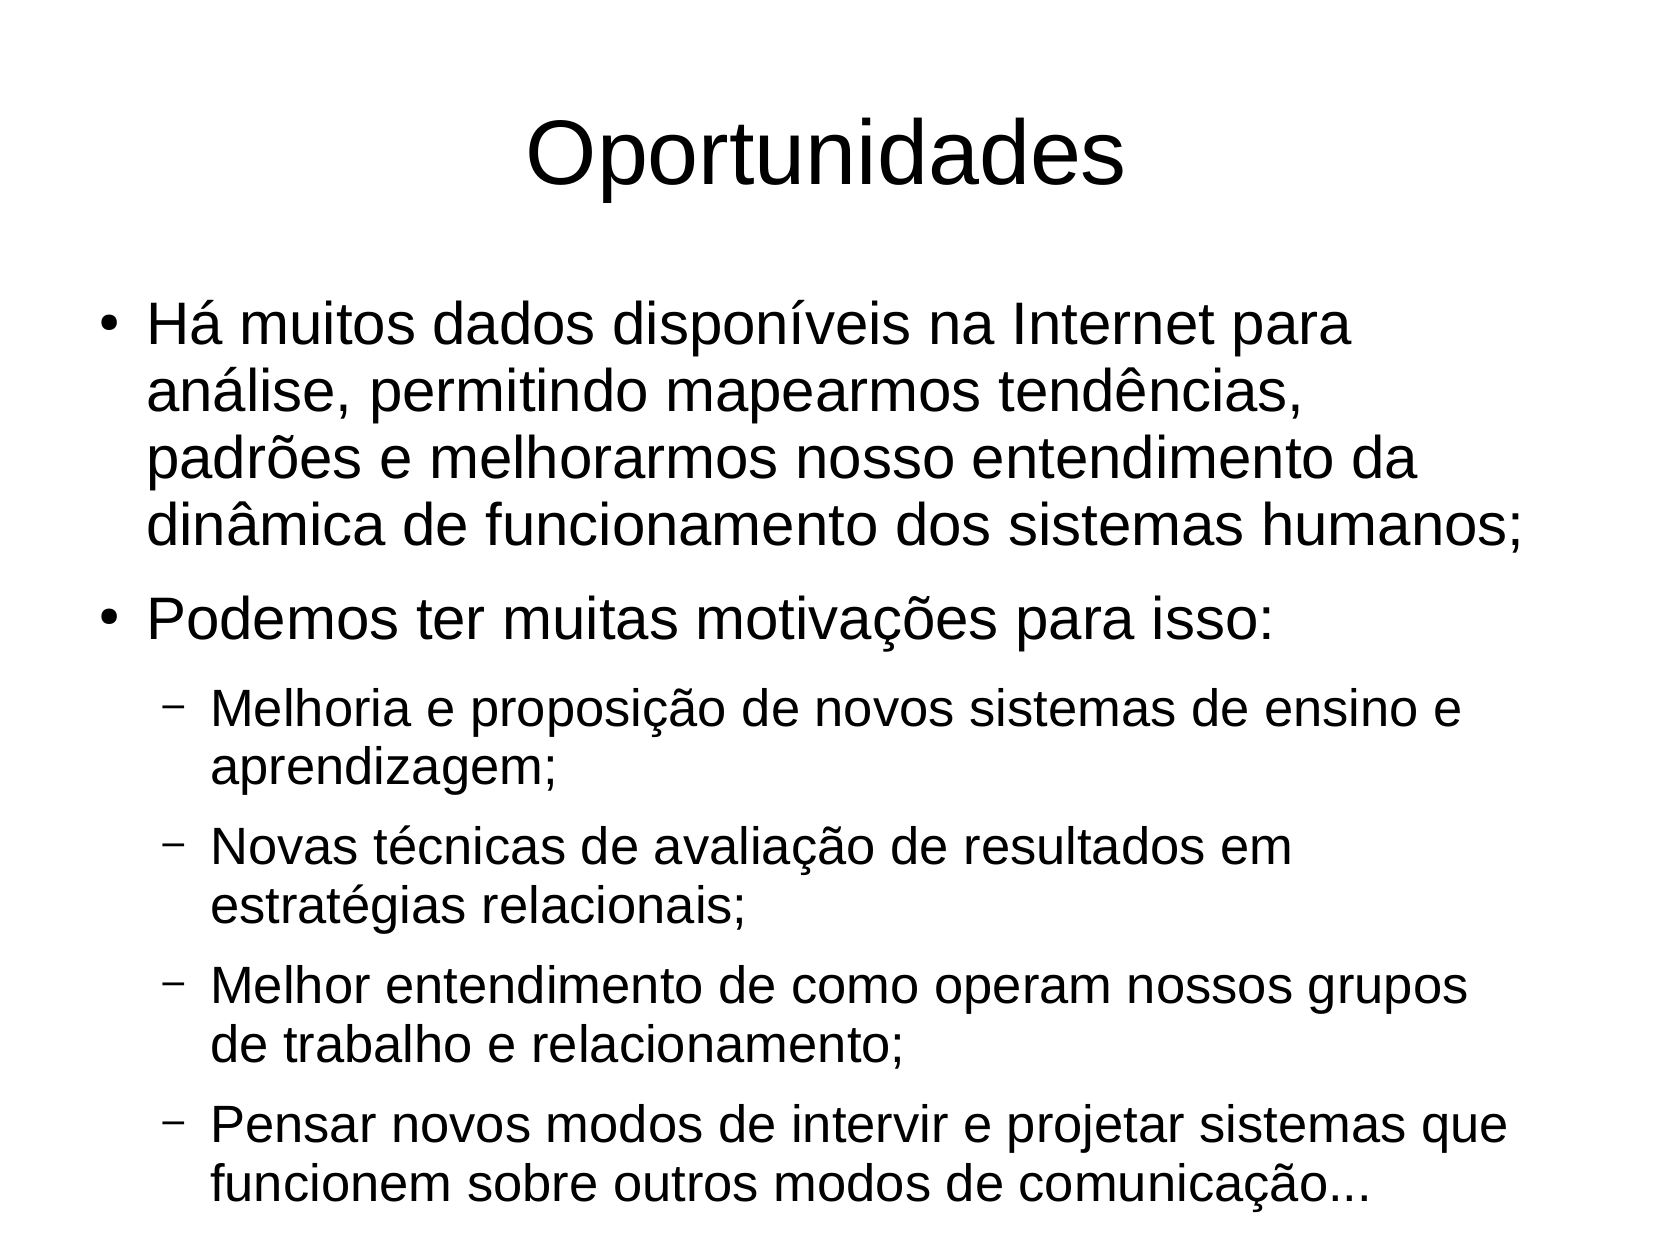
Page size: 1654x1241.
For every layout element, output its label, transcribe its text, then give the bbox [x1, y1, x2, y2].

title Oportunidades [82, 49, 1571, 257]
list Há muitos dados disponíveis na Internet para análise, permitindo mapearmos tendências, padrões e melhorarmos nosso entendimento da dinâmica de funcionamento dos sistemas humanos; Podemos ter muitas motivações para isso: Melhoria e proposição de novos sistemas de ensino e aprendizagem; Novas técnicas de avaliação de resultados em estratégias relacionais; Melhor entendimento de como operam nossos grupos de trabalho e relacionamento; Pensar novos modos de intervir e projetar sistemas que funcionem sobre outros modos de comunicação... [82, 290, 1538, 1241]
